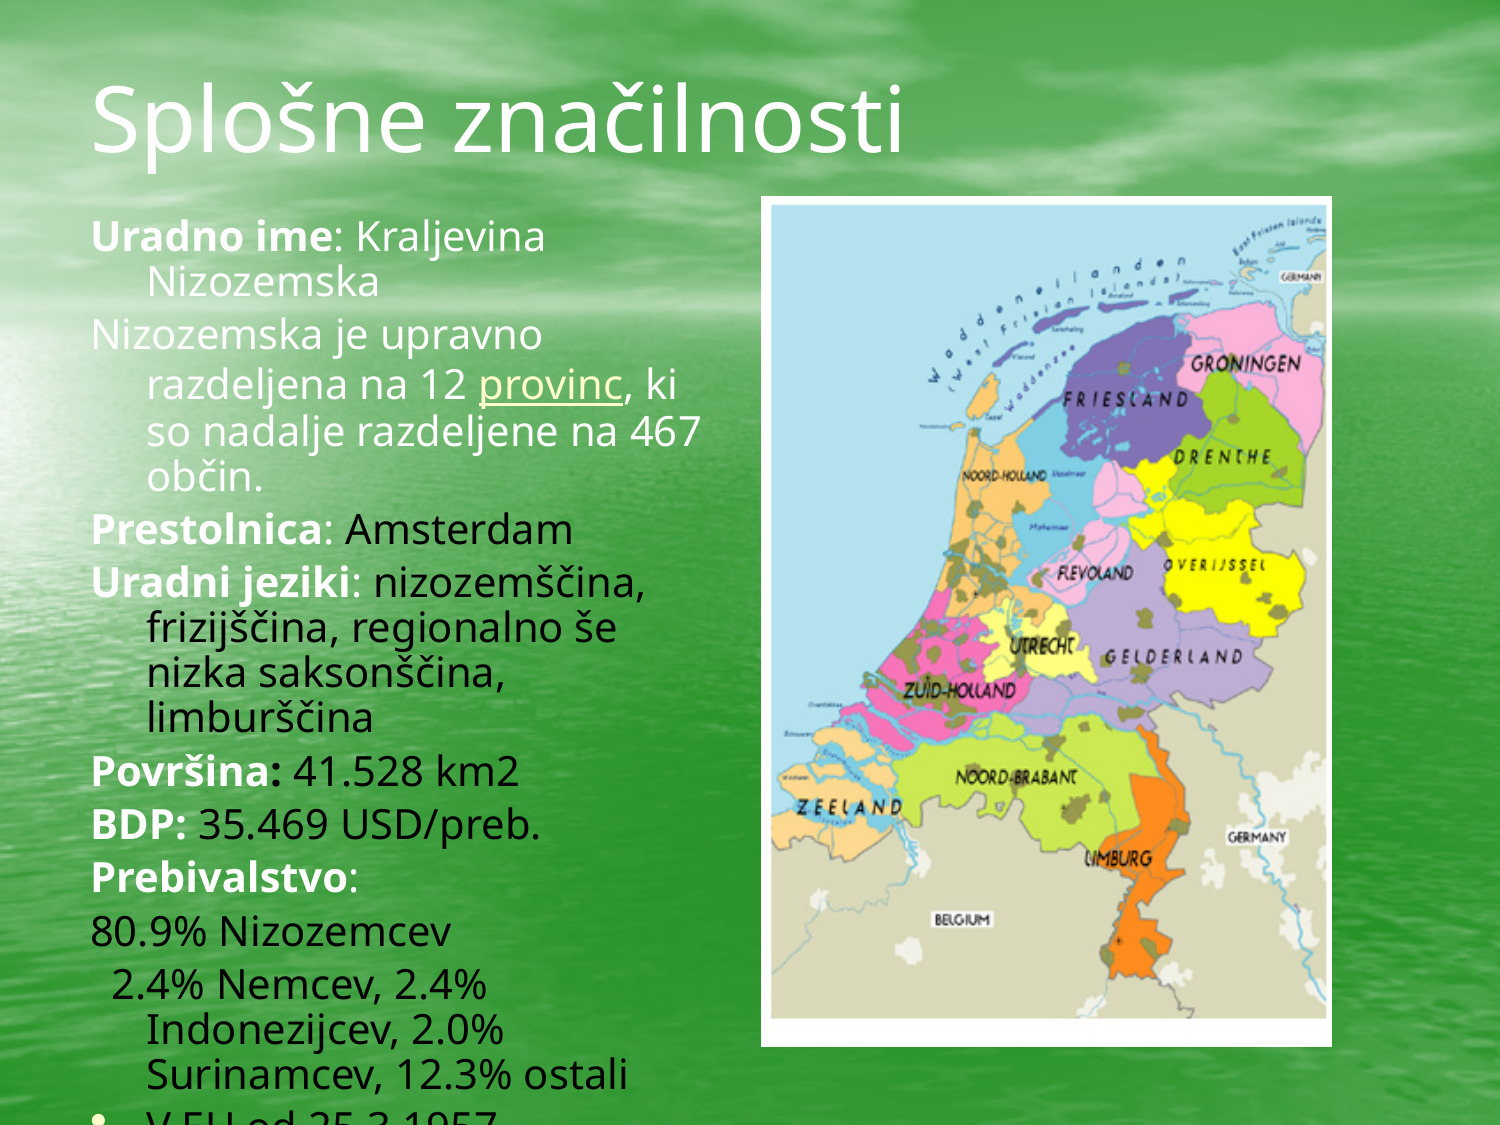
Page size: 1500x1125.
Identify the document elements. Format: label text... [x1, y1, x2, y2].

list Uradno ime: Kraljevina Nizozemska Nizozemska je upravno razdeljena na 12 provinc, ki so nadalje razdeljene na 467 občin. Prestolnica: Amsterdam Uradni jeziki: nizozemščina, frizijščina, regionalno še nizka saksonščina, limburščina Površina: 41.528 km2 BDP: 35.469 USD/preb. Prebivalstvo: 80.9% Nizozemcev 2.4% Nemcev, 2.4% Indonezijcev, 2.0% Surinamcev, 12.3% ostali V EU od 25.3.1957 [75, 208, 738, 1125]
picture [0, 0, 1500, 1125]
title Splošne značilnosti [75, 47, 1425, 185]
